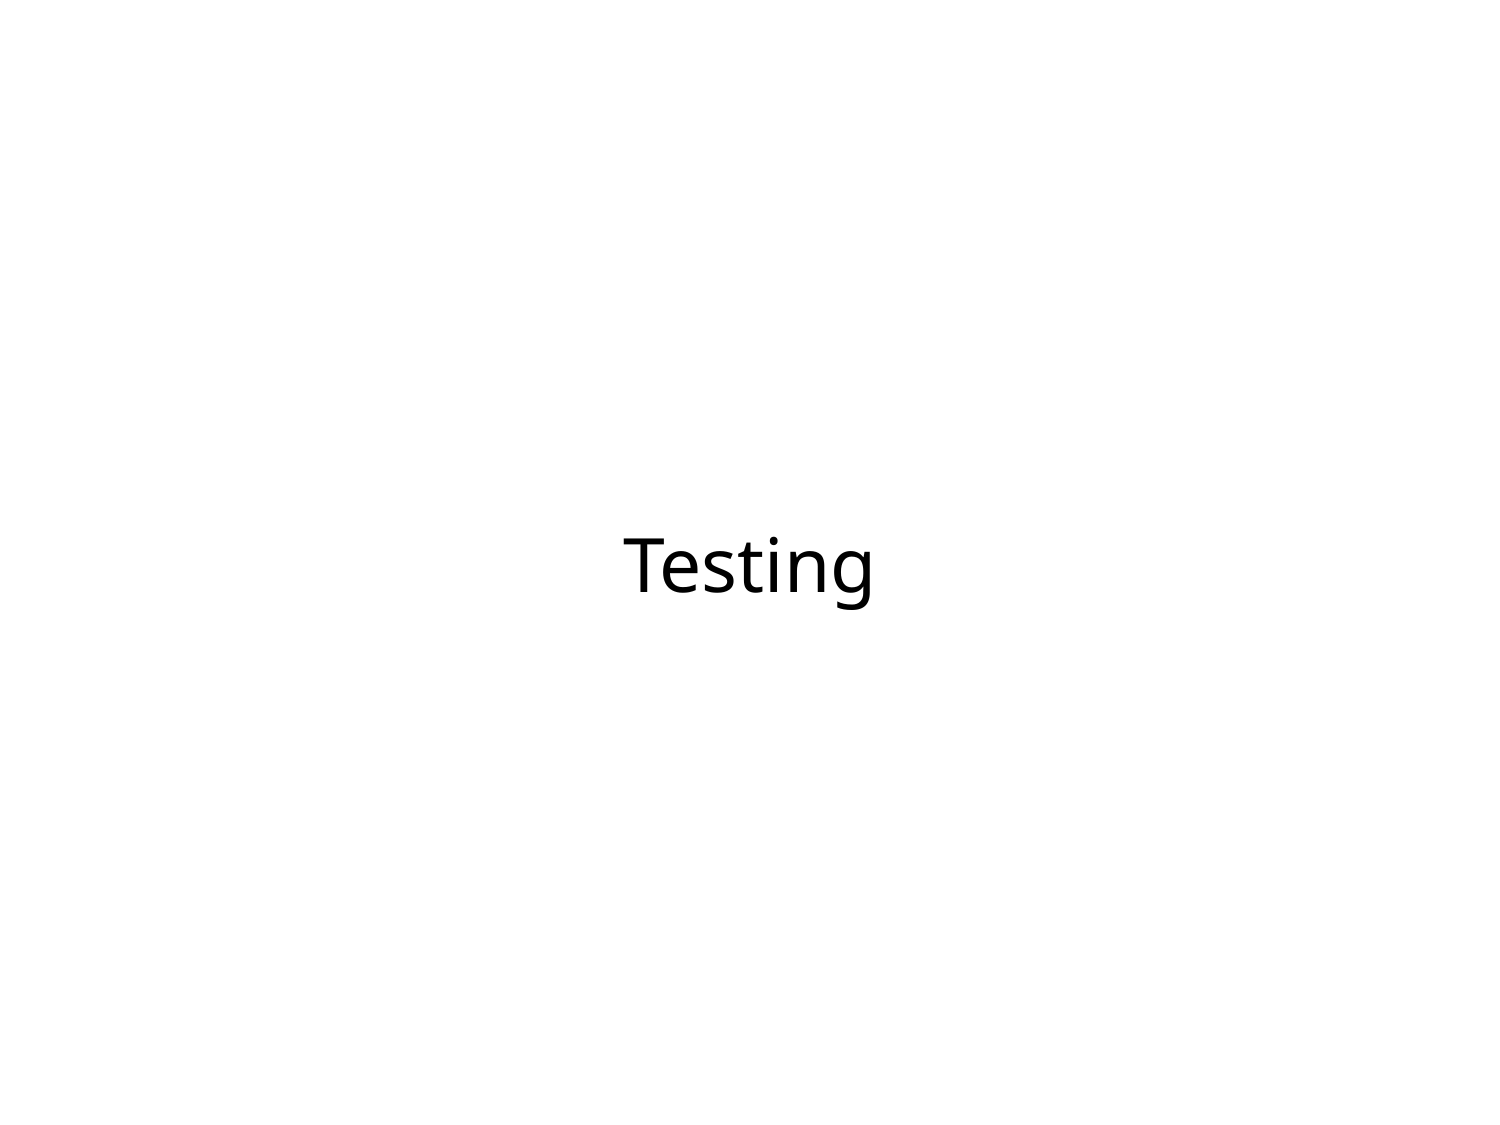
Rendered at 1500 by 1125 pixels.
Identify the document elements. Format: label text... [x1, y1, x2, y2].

title Testing [51, 470, 1449, 655]
